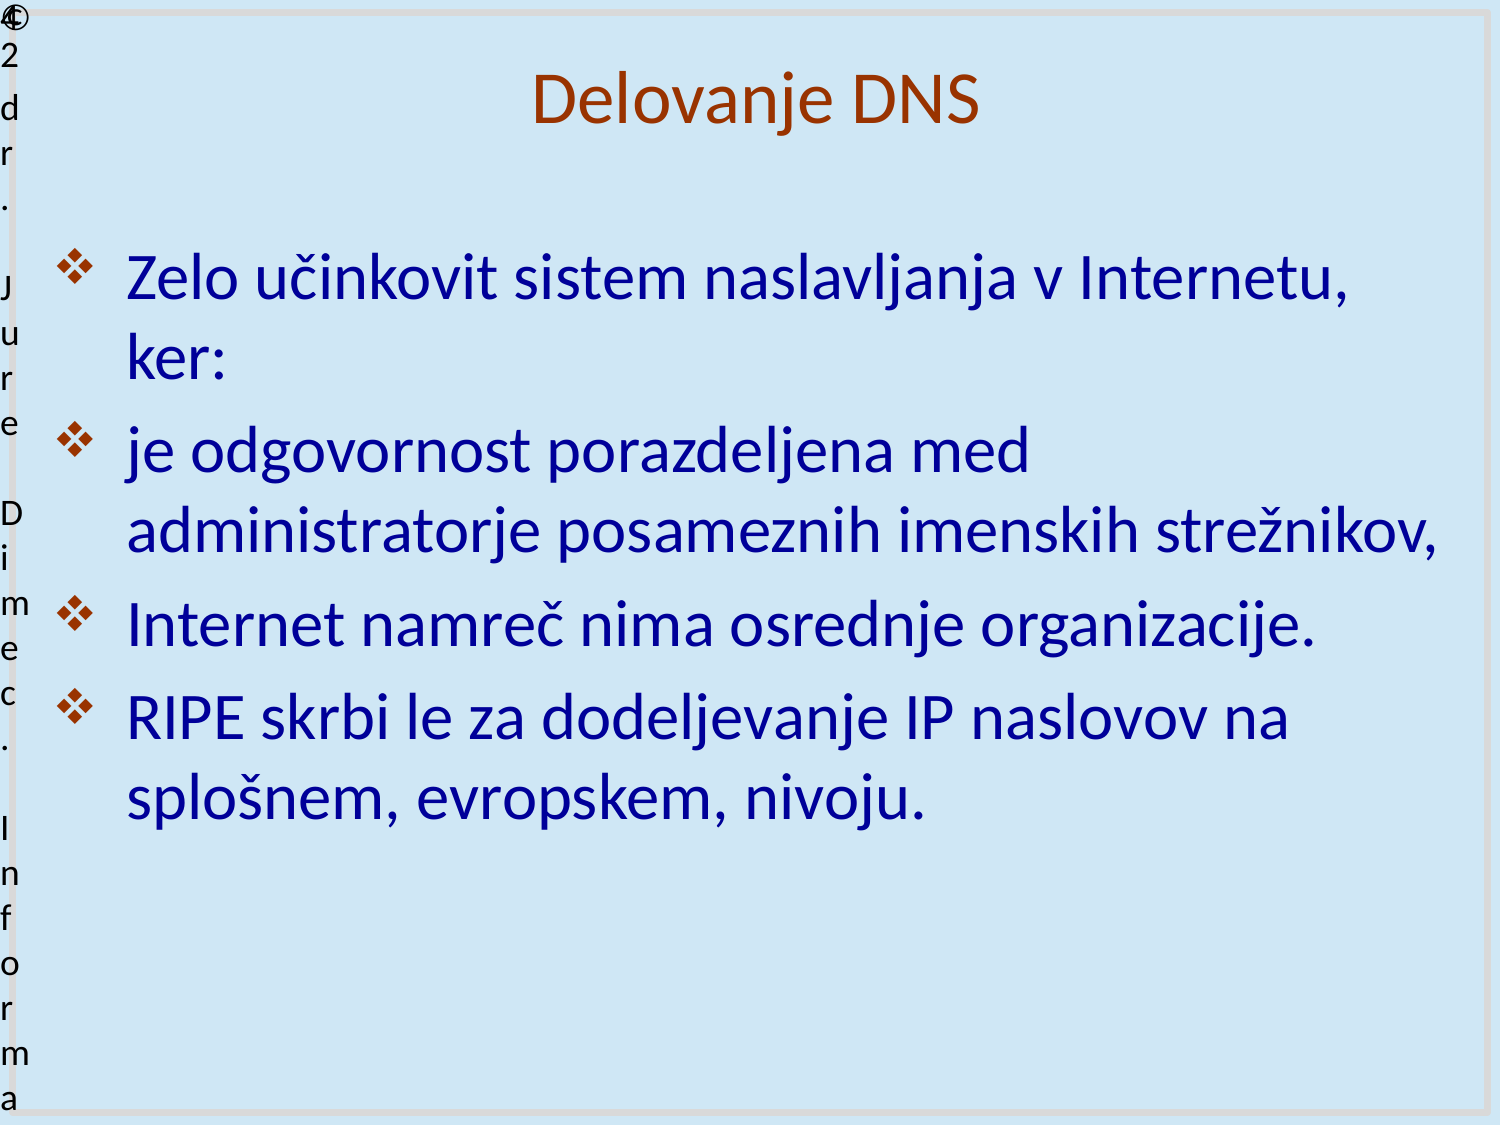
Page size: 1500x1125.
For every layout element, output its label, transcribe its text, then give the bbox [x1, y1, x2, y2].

title Delovanje DNS [37, 37, 1475, 150]
list Zelo učinkovit sistem naslavljanja v Internetu, ker: je odgovornost porazdeljena med administratorje posameznih imenskih strežnikov, Internet namreč nima osrednje organizacije. RIPE skrbi le za dodeljevanje IP naslovov na splošnem, evropskem, nivoju. [37, 224, 1475, 1050]
